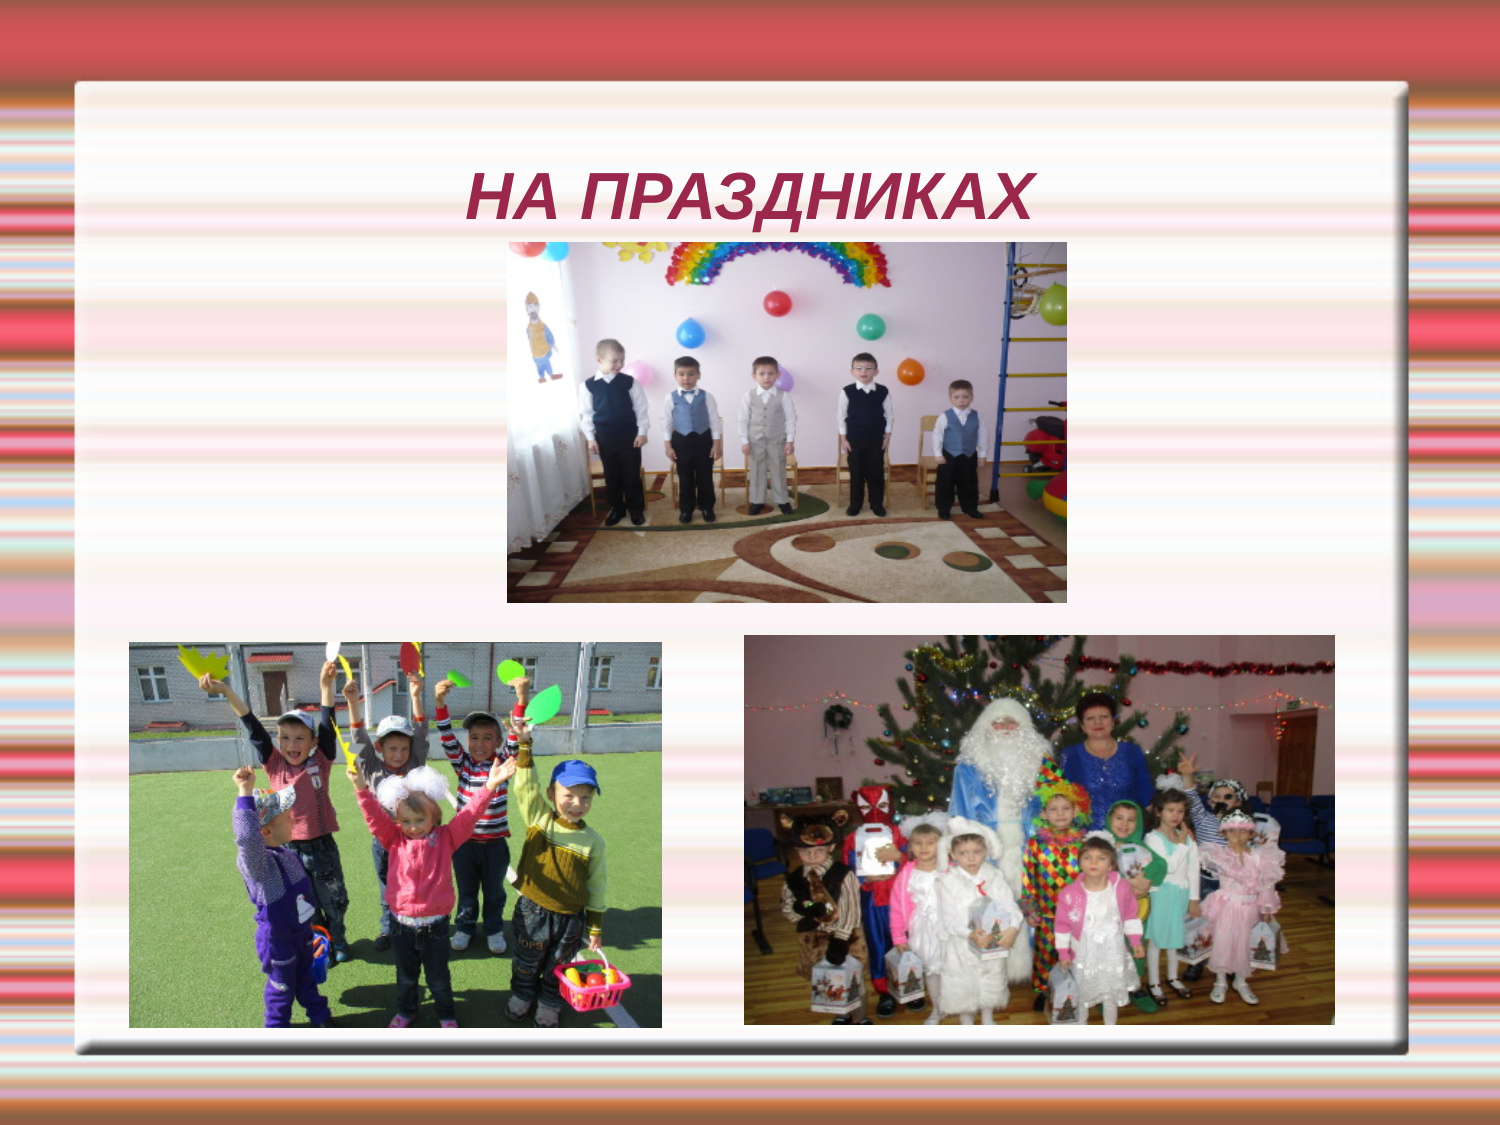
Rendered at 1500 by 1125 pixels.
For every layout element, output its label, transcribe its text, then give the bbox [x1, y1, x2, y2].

picture [0, 0, 1500, 1125]
title НА ПРАЗДНИКАХ [110, 104, 1391, 292]
